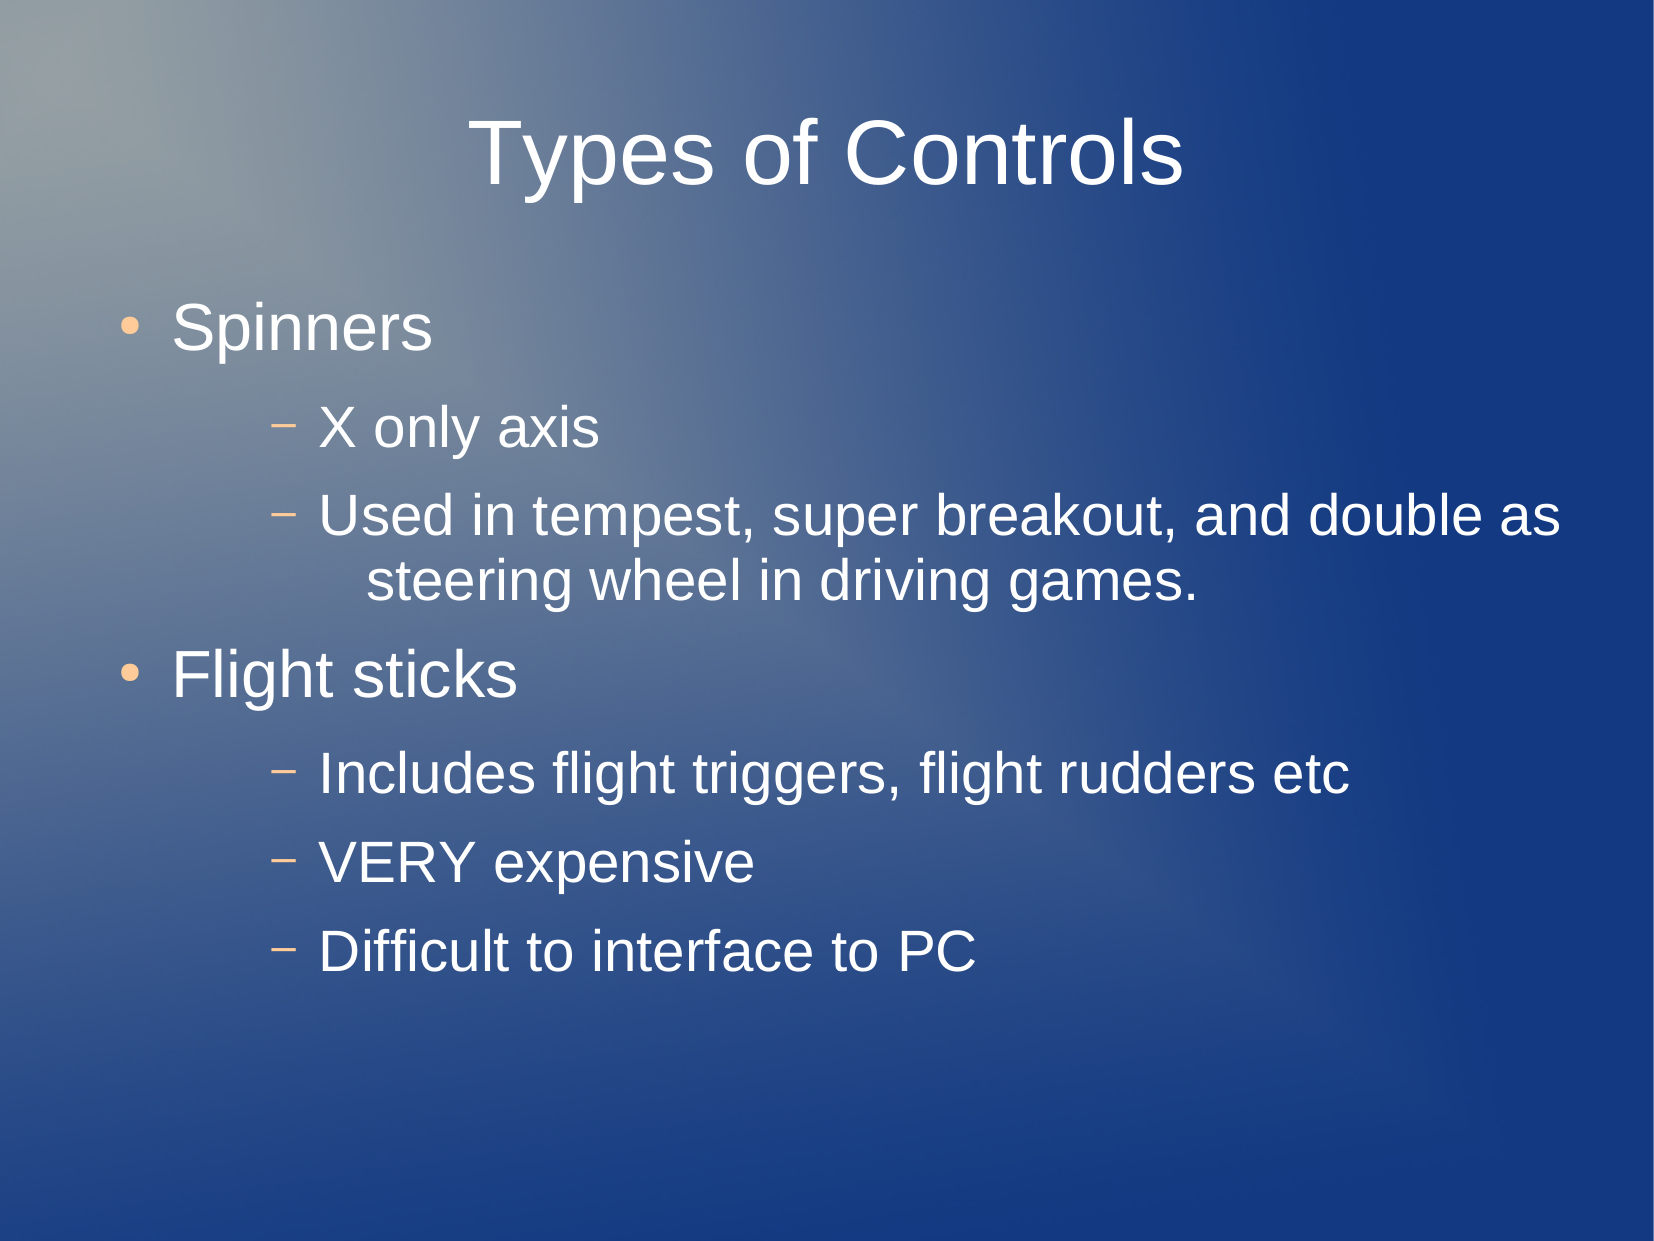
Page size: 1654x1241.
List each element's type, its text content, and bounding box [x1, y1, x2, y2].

list Spinners X only axis Used in tempest, super breakout, and double as steering wheel in driving games. Flight sticks Includes flight triggers, flight rudders etc VERY expensive Difficult to interface to PC [82, 290, 1571, 1094]
title Types of Controls [82, 56, 1571, 250]
picture [0, 0, 1654, 1241]
